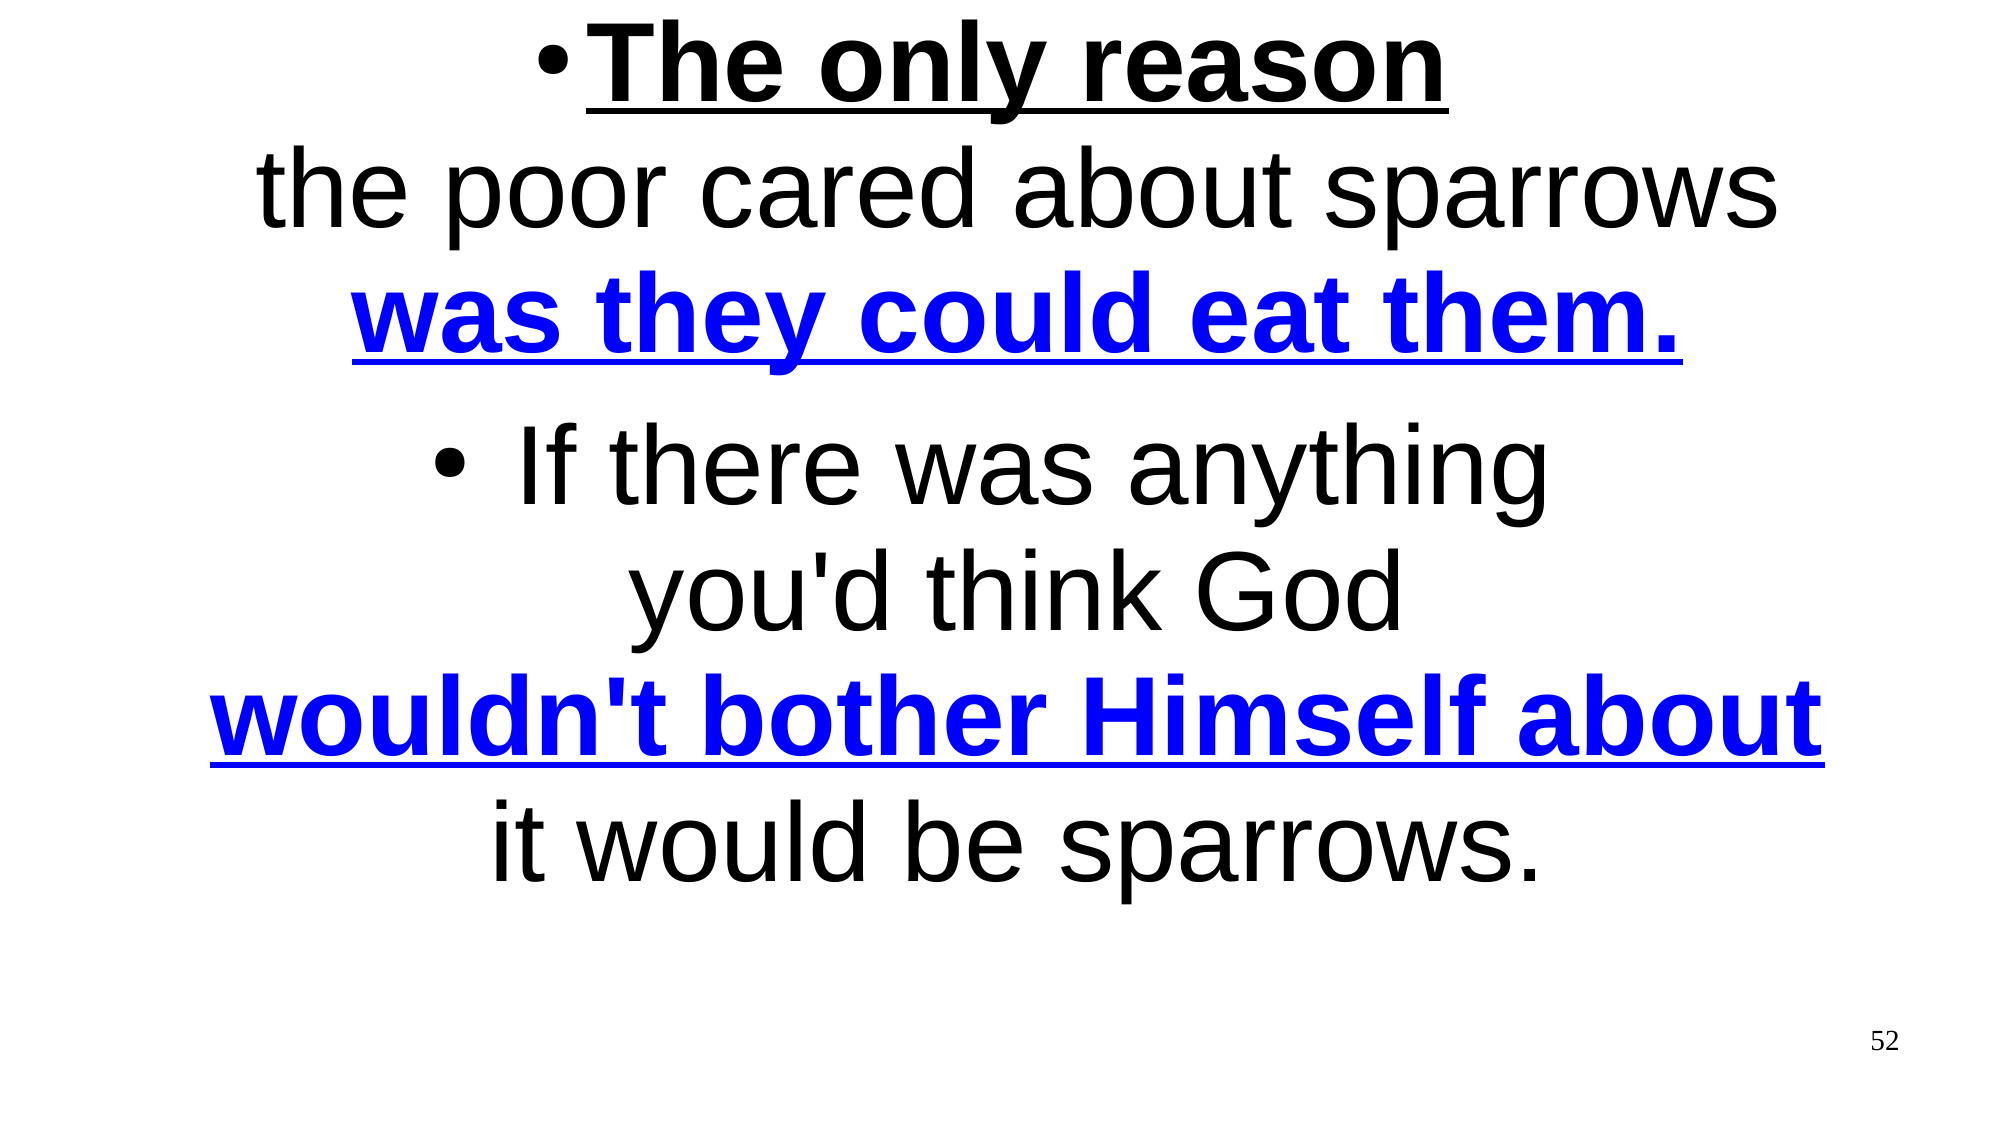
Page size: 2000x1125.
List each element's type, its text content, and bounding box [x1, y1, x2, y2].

list The only reason the poor cared about sparrows was they could eat them. If there was anything you'd think God wouldn't bother Himself about it would be sparrows. [0, 0, 1996, 1123]
